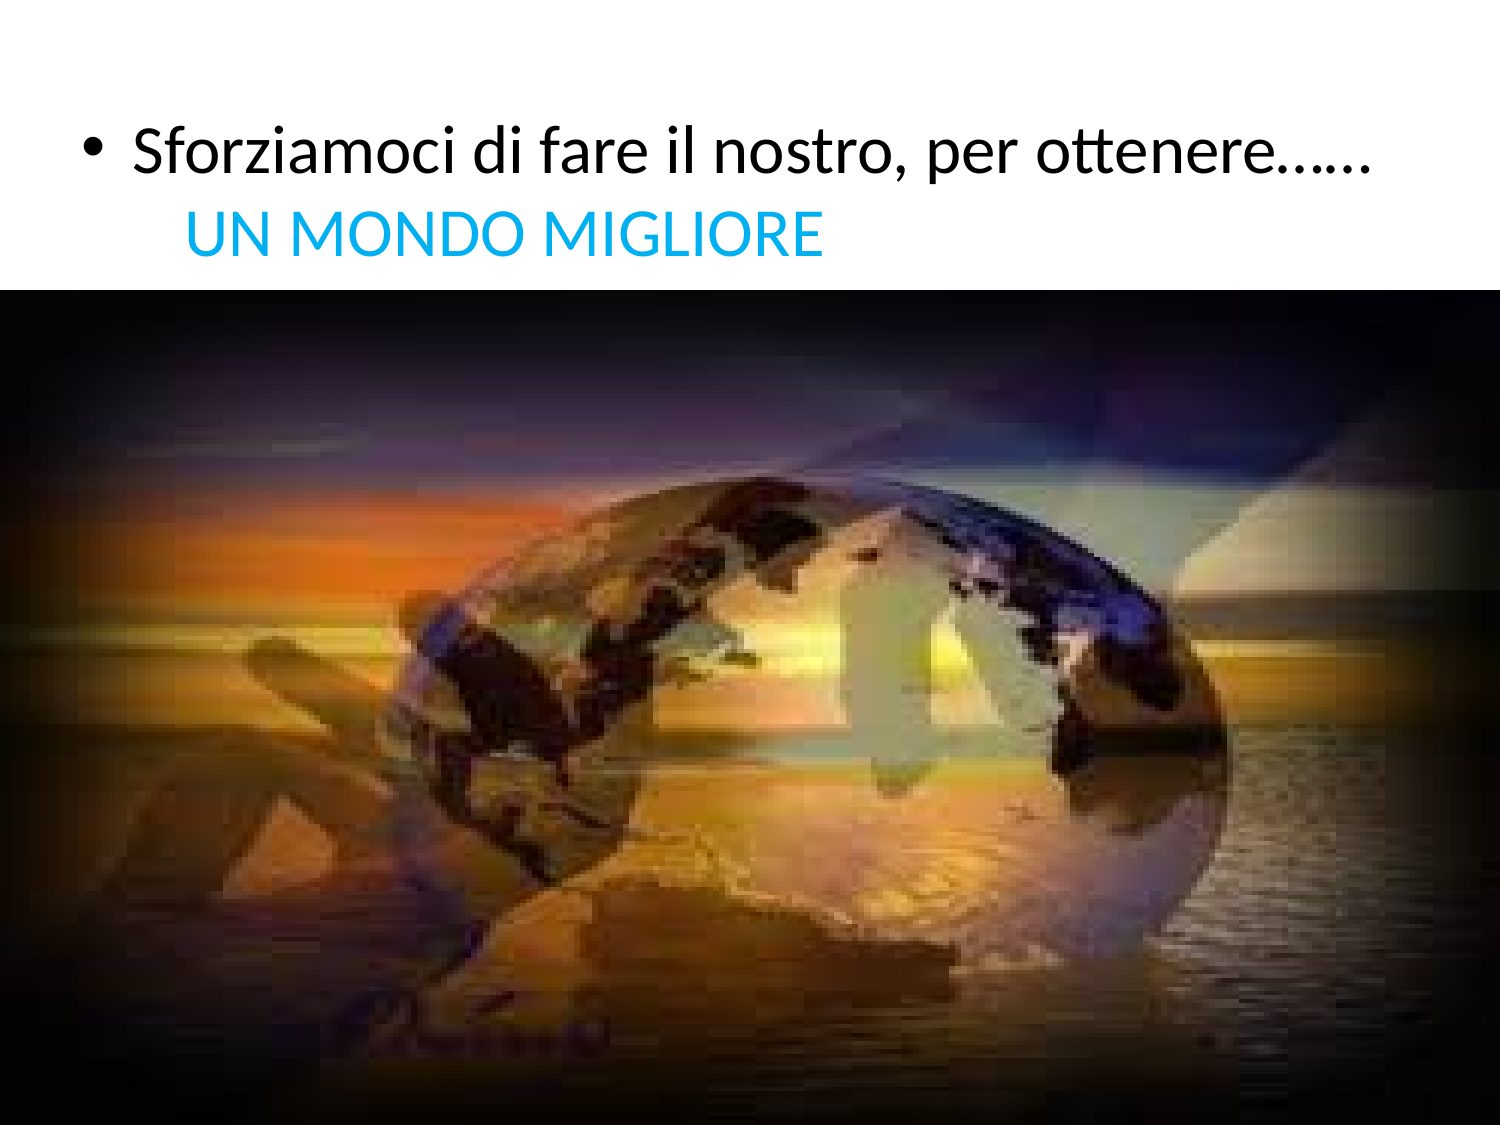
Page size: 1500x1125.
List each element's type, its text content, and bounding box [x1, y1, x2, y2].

list Sforziamoci di fare il nostro, per ottenere…… UN MONDO MIGLIORE [66, 96, 1417, 280]
picture [0, 290, 1500, 1125]
